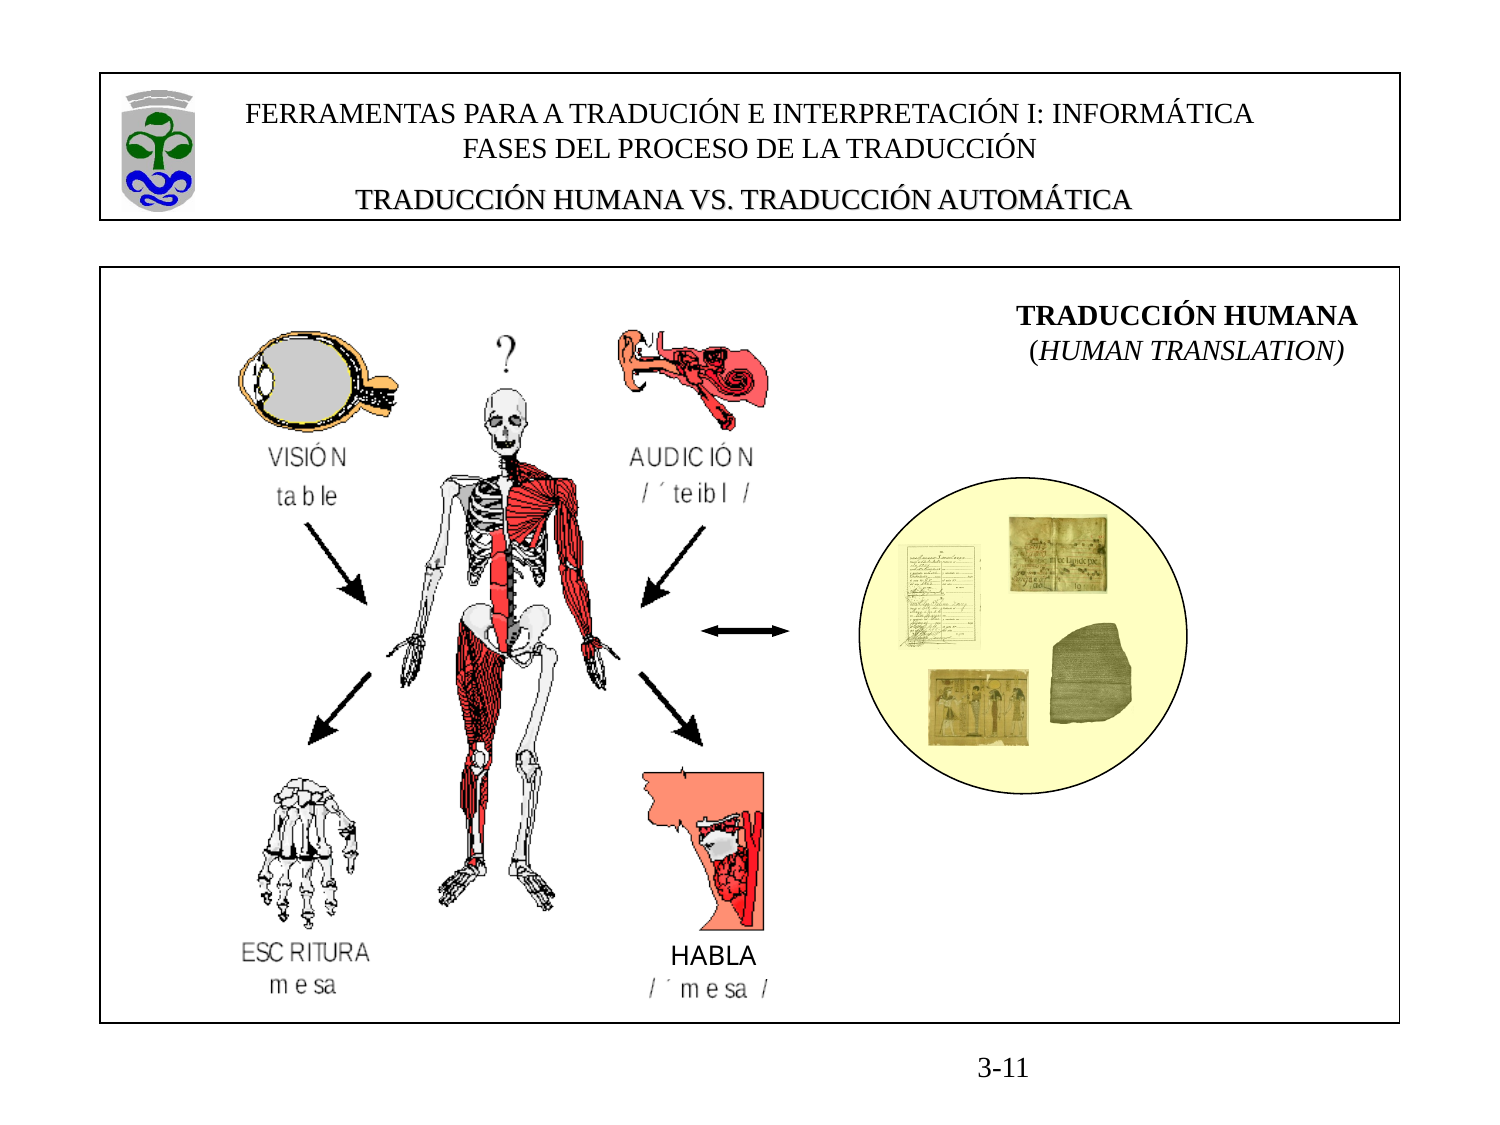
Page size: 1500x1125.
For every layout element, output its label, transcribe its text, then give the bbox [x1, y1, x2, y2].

chart [123, 267, 820, 1005]
text_box 3-11 [962, 1040, 1423, 1083]
text_box TRADUCCIÓN HUMANA (HUMAN TRANSLATION) [998, 288, 1377, 374]
text_box HABLA [655, 931, 833, 979]
text_box TRADUCCIÓN HUMANA VS. TRADUCCIÓN AUTOMÁTICA [147, 172, 1341, 223]
text_box [859, 477, 1187, 794]
